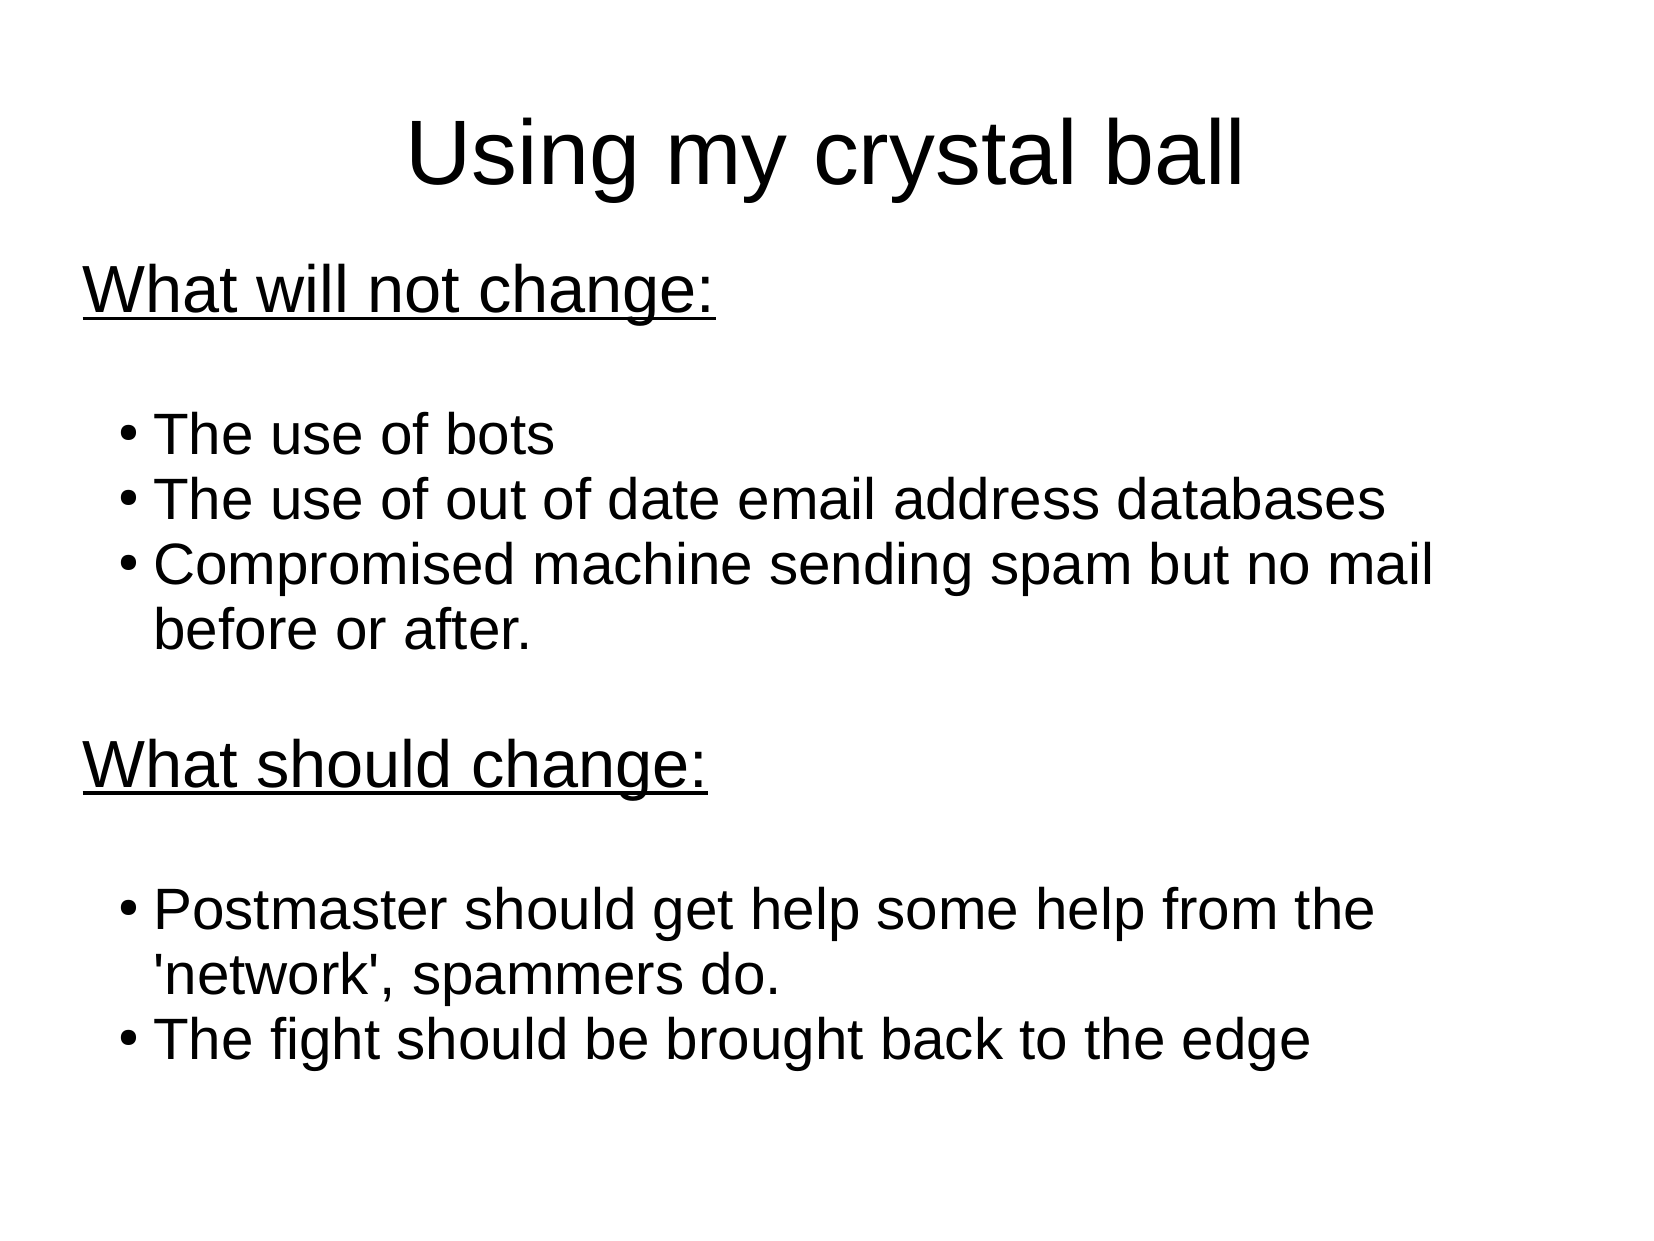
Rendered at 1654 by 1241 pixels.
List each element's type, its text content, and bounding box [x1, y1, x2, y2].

subtitle What will not change: The use of bots The use of out of date email address databases Compromised machine sending spam but no mail before or after. What should change: Postmaster should get help some help from the 'network', spammers do. The fight should be brought back to the edge [82, 252, 1571, 1146]
title Using my crystal ball [82, 56, 1571, 250]
